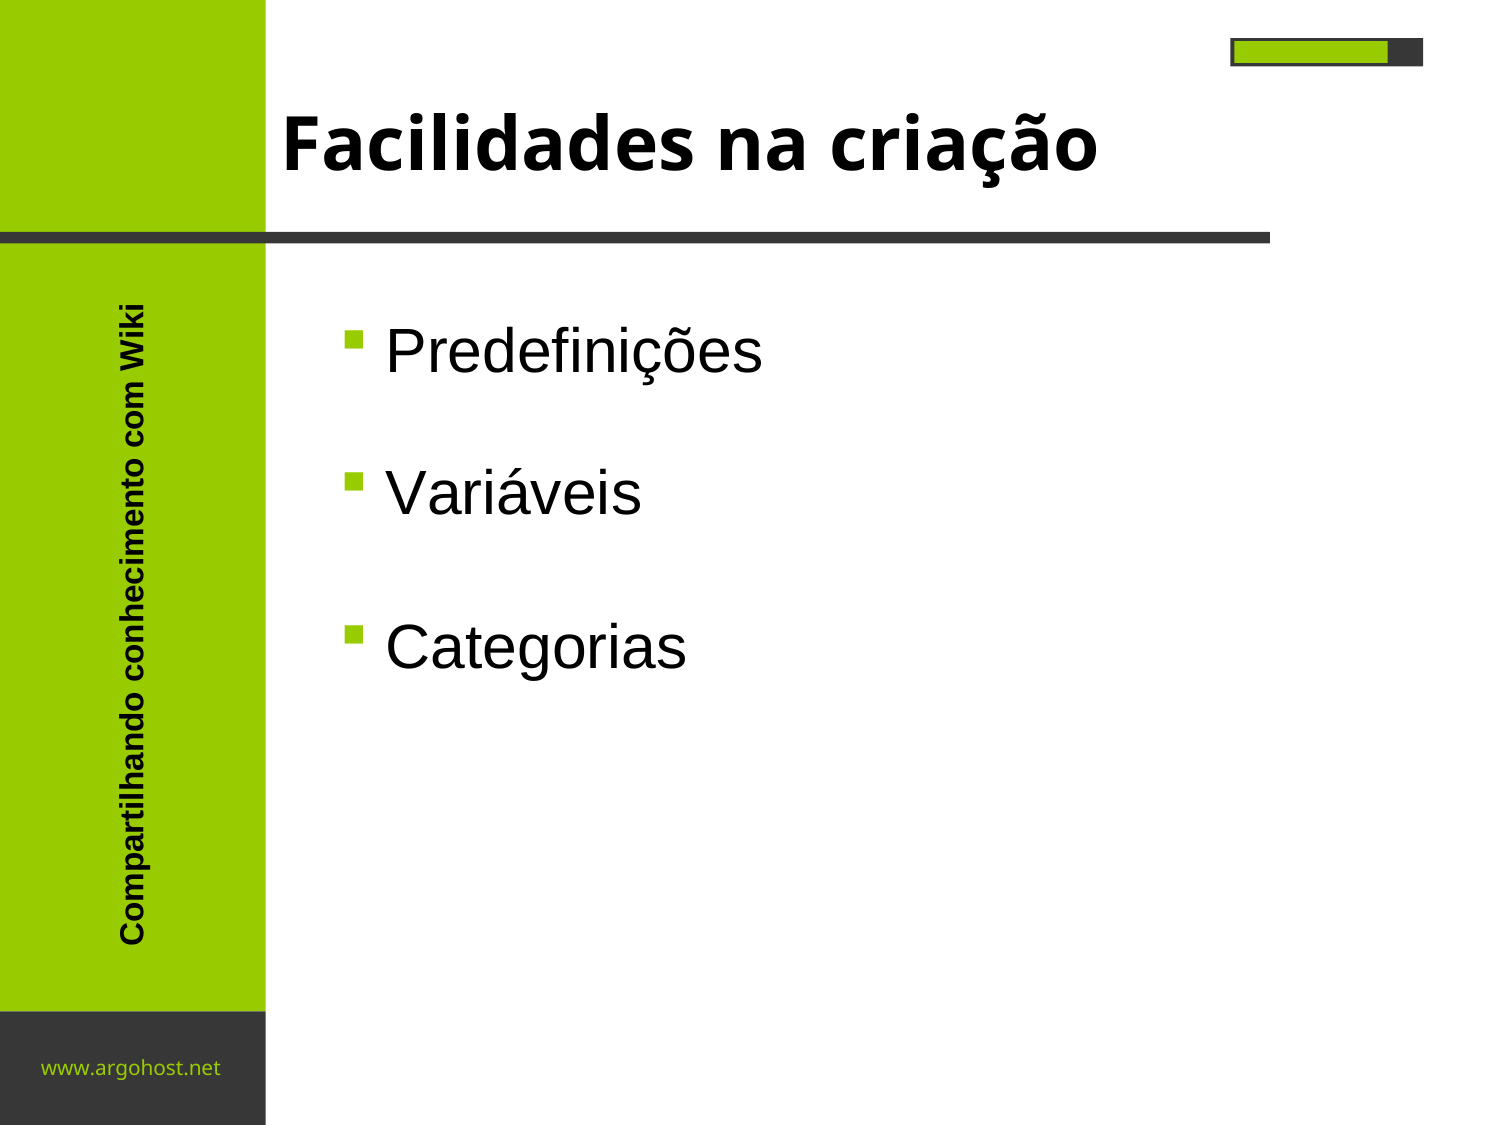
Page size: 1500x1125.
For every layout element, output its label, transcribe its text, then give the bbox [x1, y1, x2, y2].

text_box [0, 0, 1270, 1125]
text_box Variáveis [324, 444, 1459, 535]
text_box Categorias [324, 597, 1459, 689]
text_box Compartilhando conhecimento com Wiki [100, 279, 160, 971]
text_box [1230, 38, 1424, 67]
text_box www.argohost.net [26, 1046, 236, 1088]
text_box Facilidades na criação [265, 88, 1471, 194]
text_box Predefinições [324, 302, 1459, 394]
